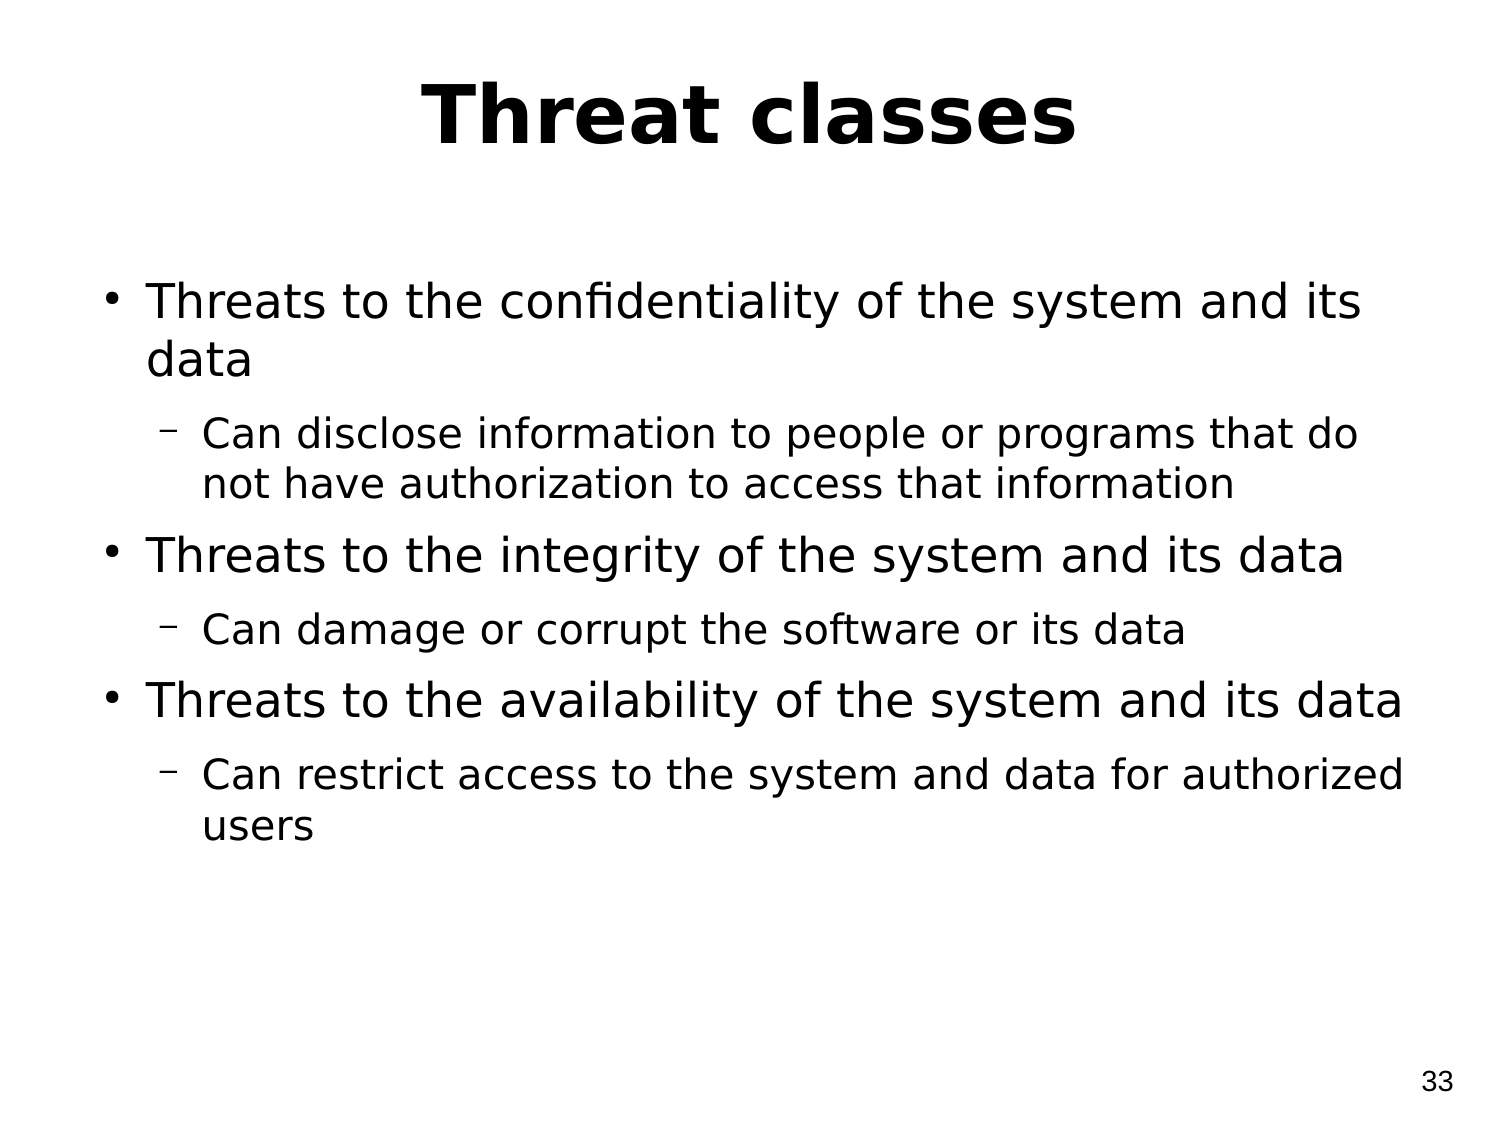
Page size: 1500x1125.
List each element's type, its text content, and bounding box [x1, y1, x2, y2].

title Threat classes [75, 44, 1425, 177]
list Threats to the confidentiality of the system and its data Can disclose information to people or programs that do not have authorization to access that information Threats to the integrity of the system and its data Can damage or corrupt the software or its data Threats to the availability of the system and its data Can restrict access to the system and data for authorized users [75, 263, 1425, 916]
